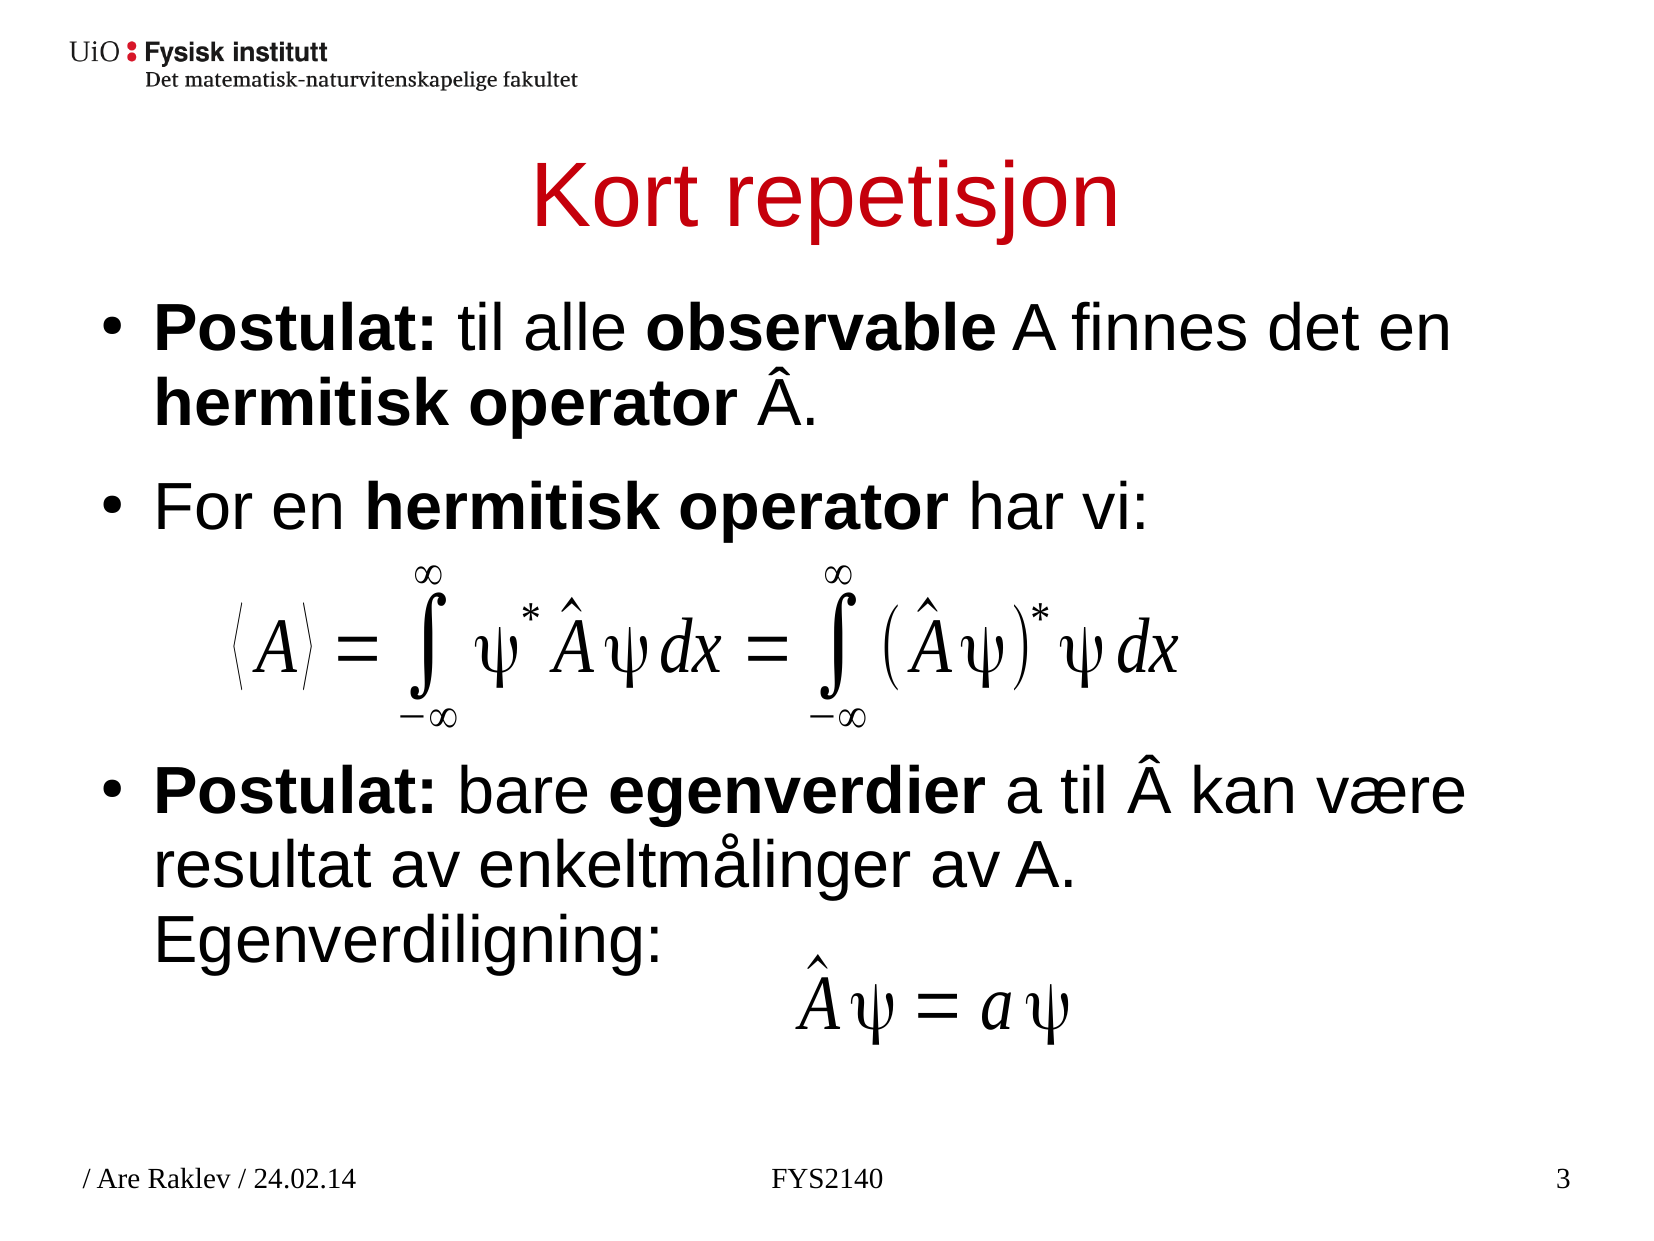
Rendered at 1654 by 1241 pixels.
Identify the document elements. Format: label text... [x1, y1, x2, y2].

list Postulat: til alle observable A finnes det en hermitisk operator Â. For en hermitisk operator har vi: Postulat: bare egenverdier a til Â kan være resultat av enkeltmålinger av A. Egenverdiligning: [82, 290, 1576, 1094]
picture [68, 37, 581, 93]
chart [225, 564, 1188, 731]
title Kort repetisjon [82, 90, 1571, 290]
chart [787, 950, 1078, 1051]
